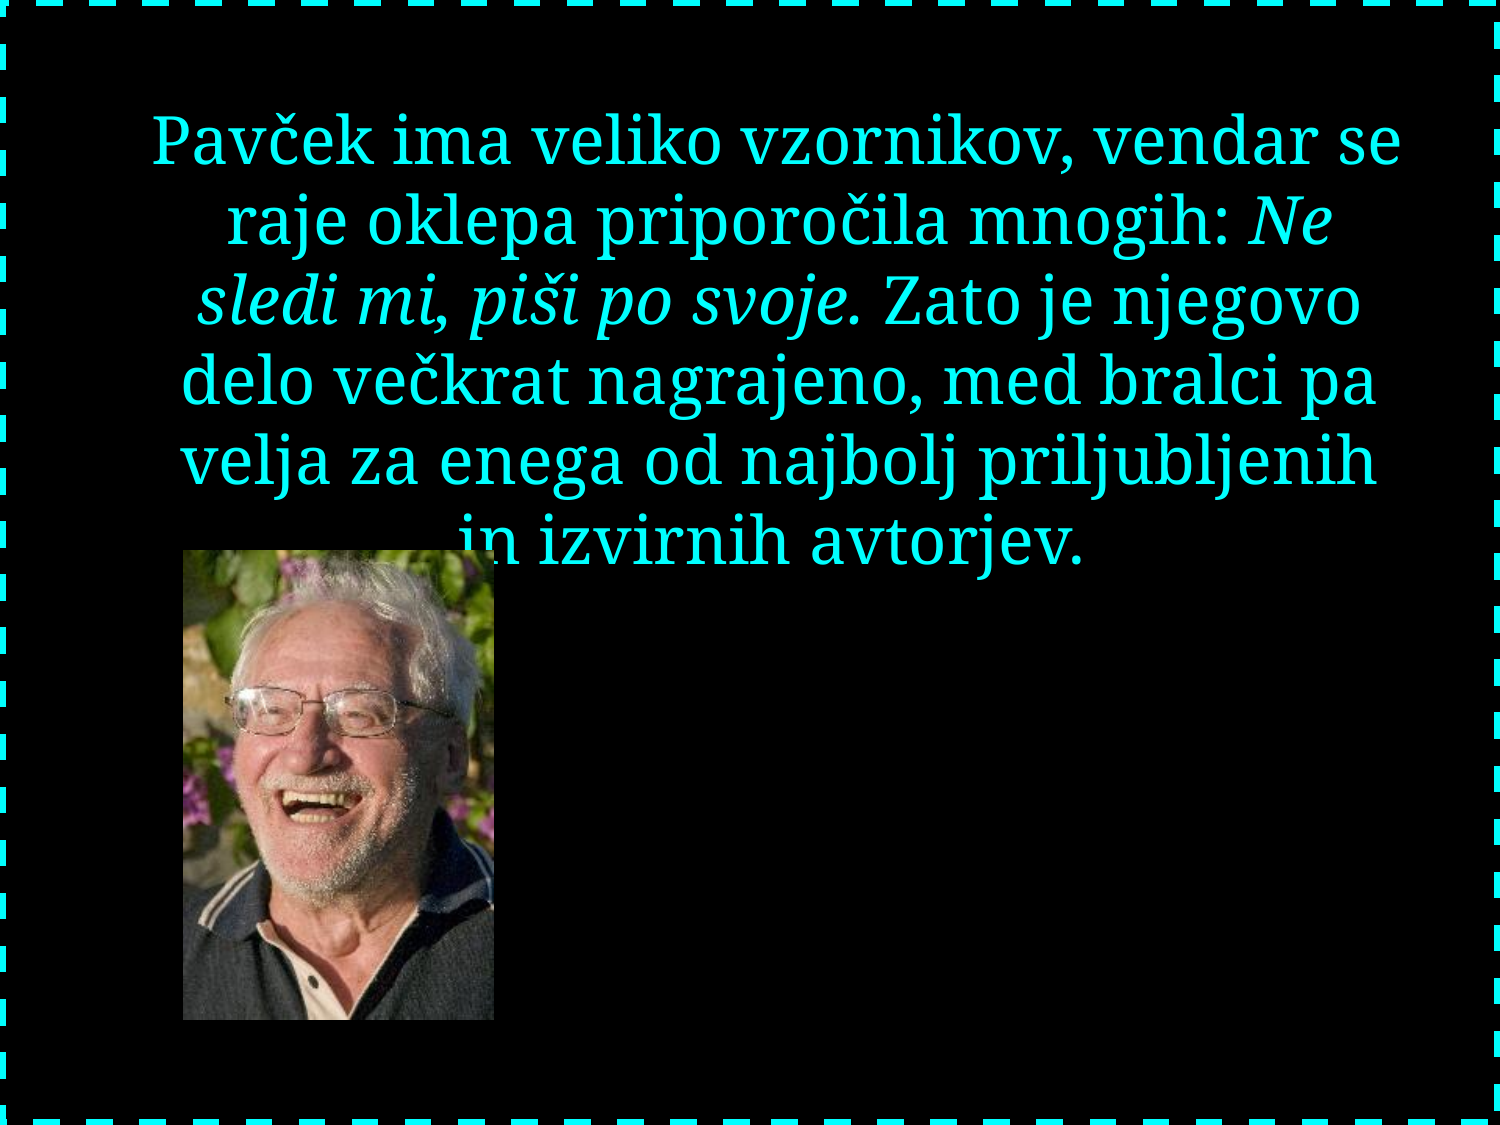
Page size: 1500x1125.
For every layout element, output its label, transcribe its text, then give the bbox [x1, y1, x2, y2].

list Pavček ima veliko vzornikov, vendar se raje oklepa priporočila mnogih: Ne sledi mi, piši po svoje. Zato je njegovo delo večkrat nagrajeno, med bralci pa velja za enega od najbolj priljubljenih in izvirnih avtorjev. [76, 90, 1427, 833]
picture [183, 550, 494, 1020]
